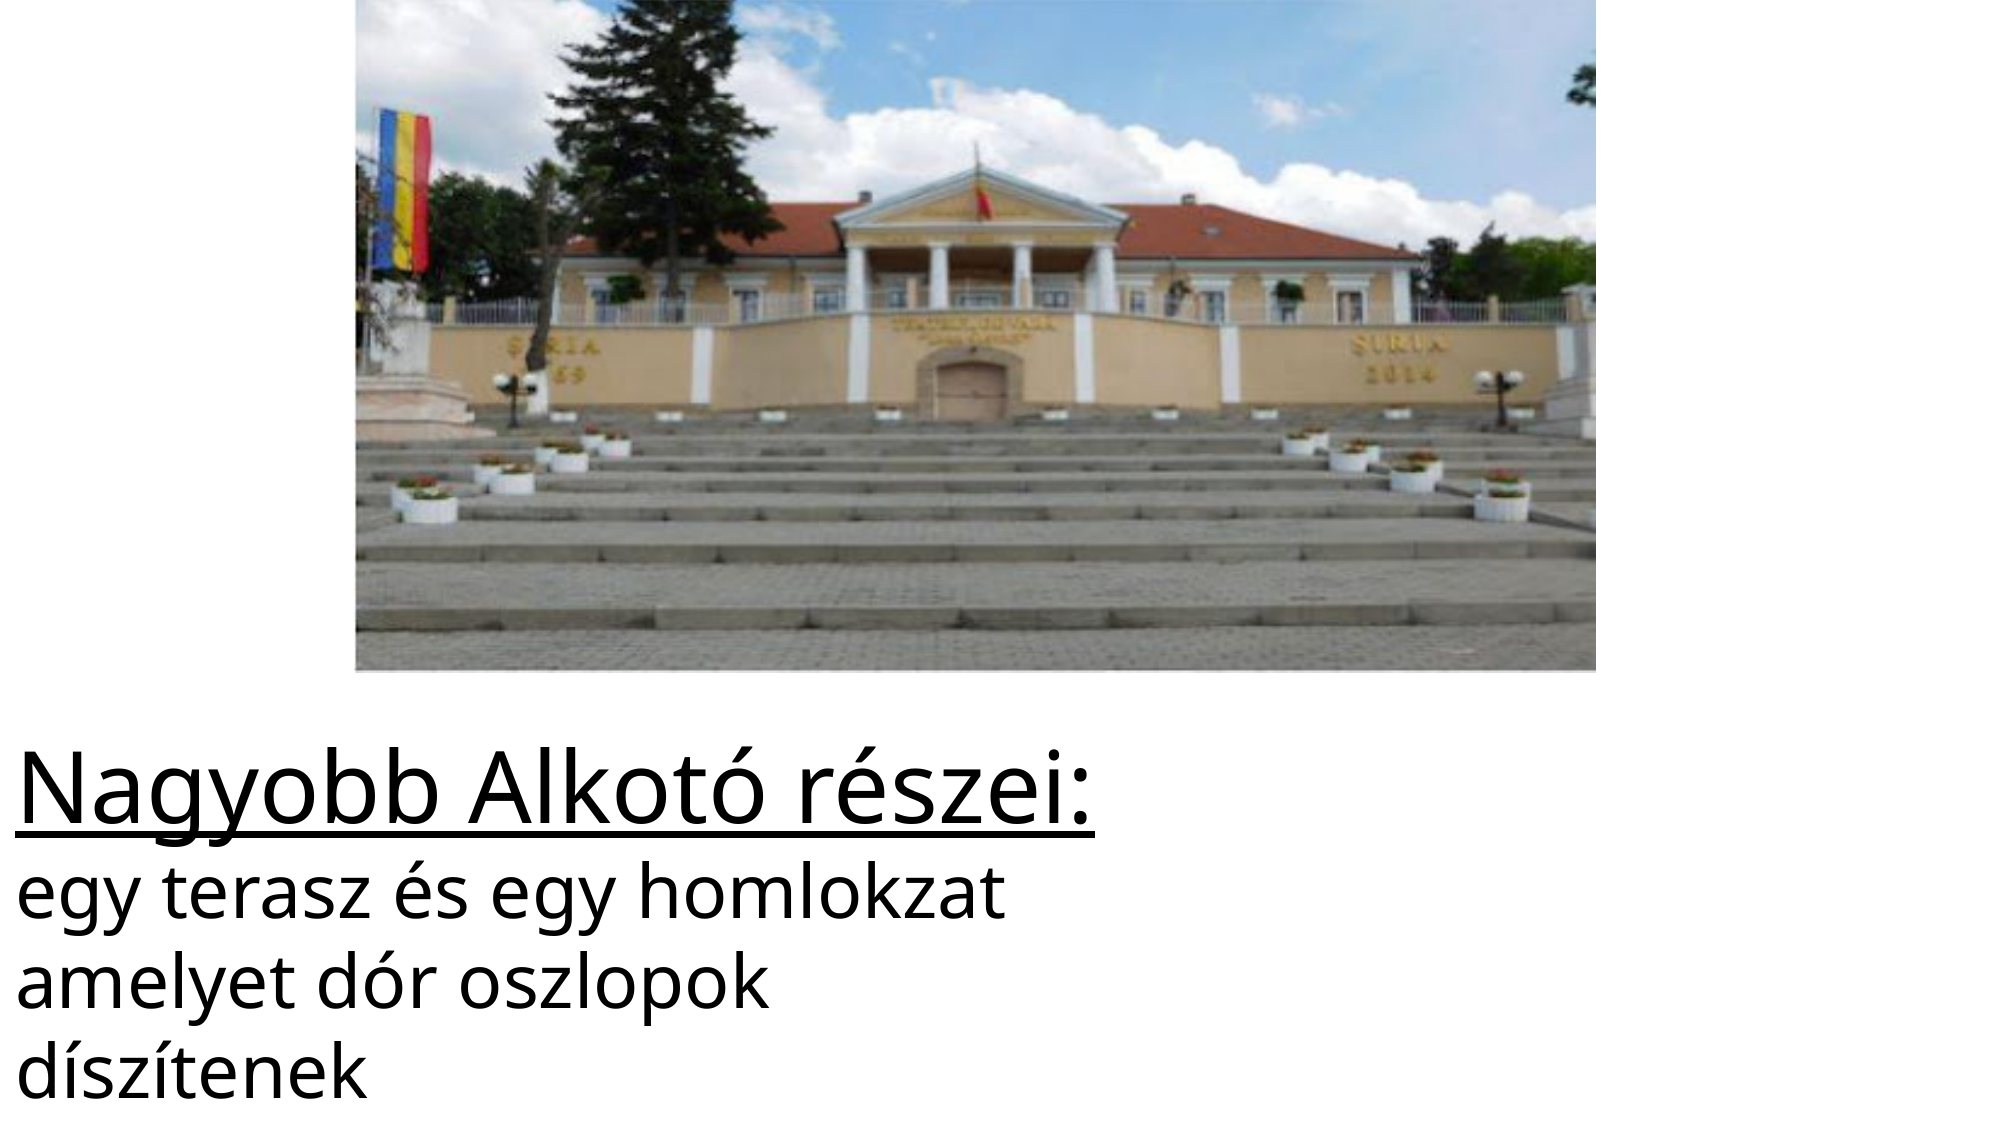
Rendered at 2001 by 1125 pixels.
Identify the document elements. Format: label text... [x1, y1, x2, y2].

text_box Nagyobb Alkotó részei: egy terasz és egy homlokzat amelyet dór oszlopok díszítenek [0, 716, 1132, 1125]
picture [354, 0, 1596, 674]
